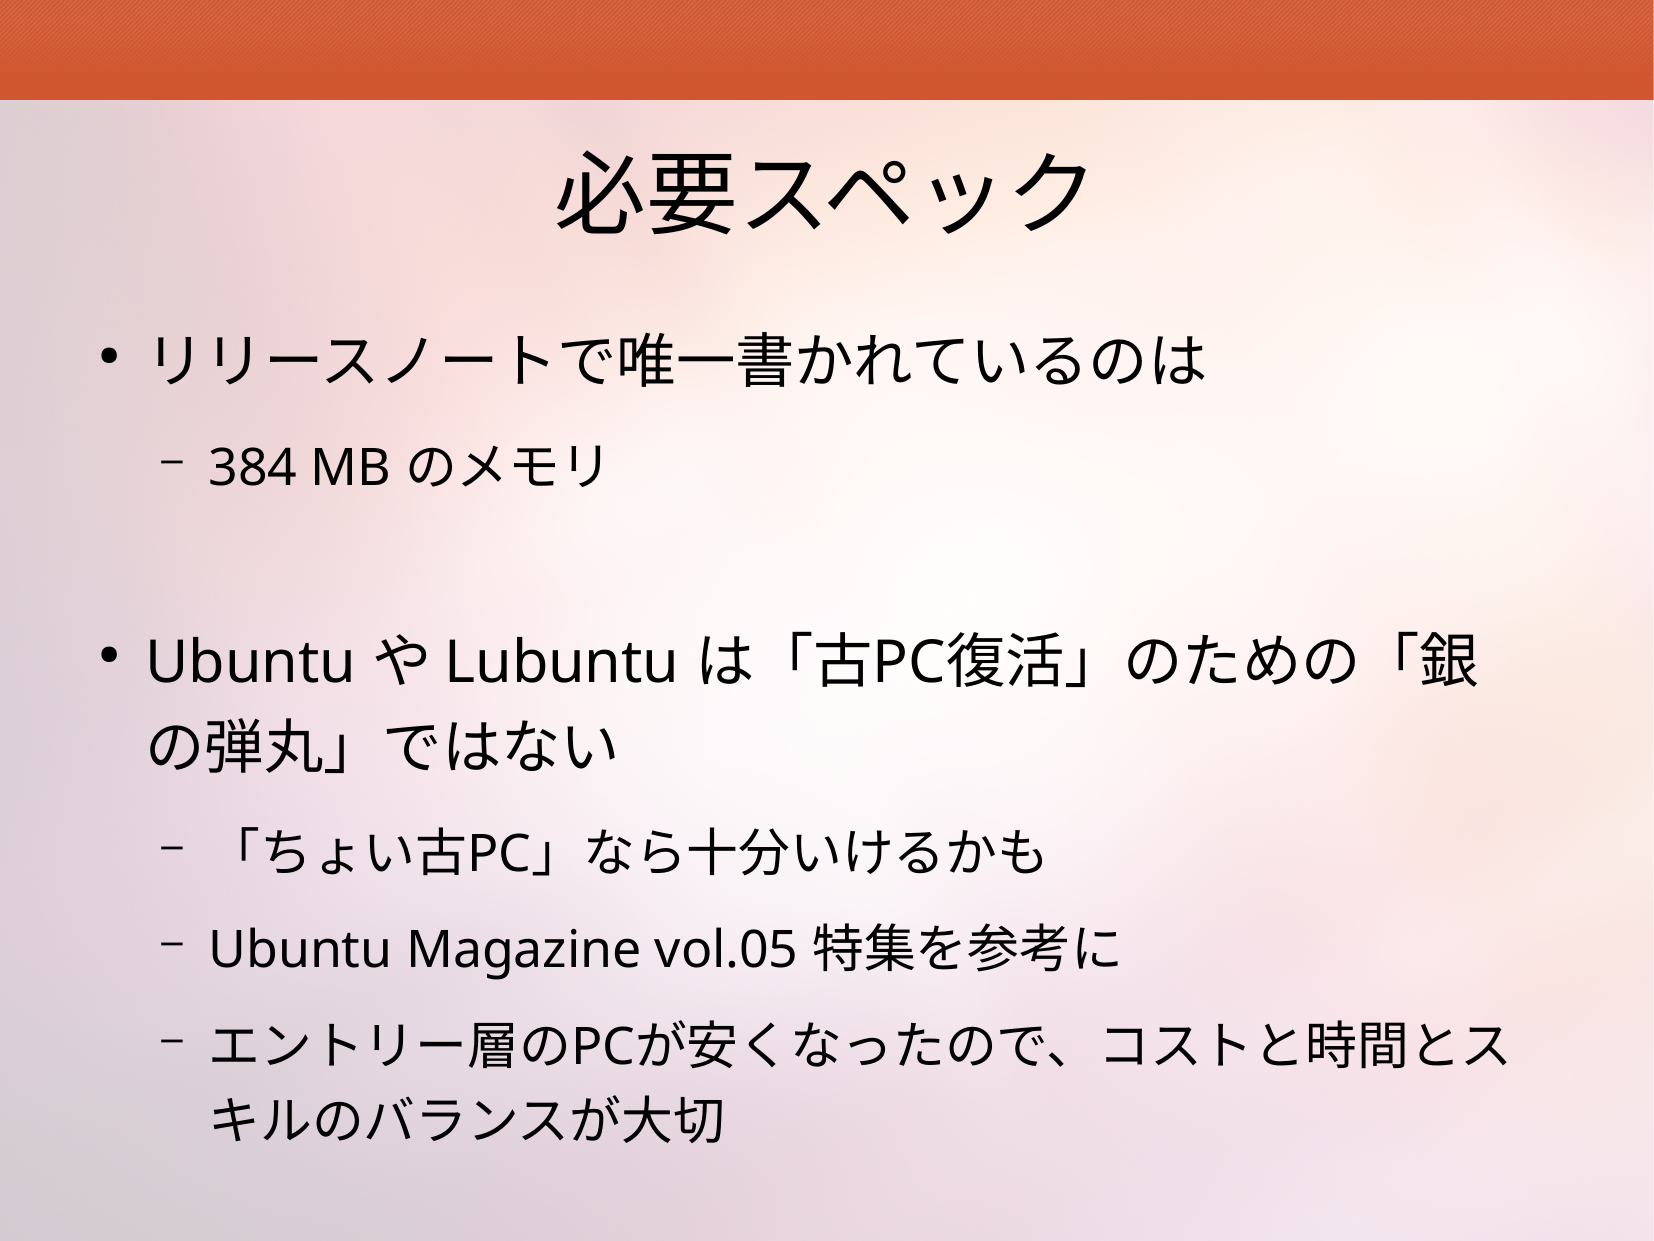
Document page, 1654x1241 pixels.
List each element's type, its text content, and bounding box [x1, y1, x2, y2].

picture [0, 0, 1654, 1241]
title 必要スペック [82, 118, 1571, 257]
list リリースノートで唯一書かれているのは 384 MB のメモリ Ubuntu や Lubuntu は「古PC復活」のための「銀の弾丸」ではない 「ちょい古PC」なら十分いけるかも Ubuntu Magazine vol.05 特集を参考に エントリー層のPCが安くなったので、コストと時間とスキルのバランスが大切 [82, 313, 1538, 1158]
